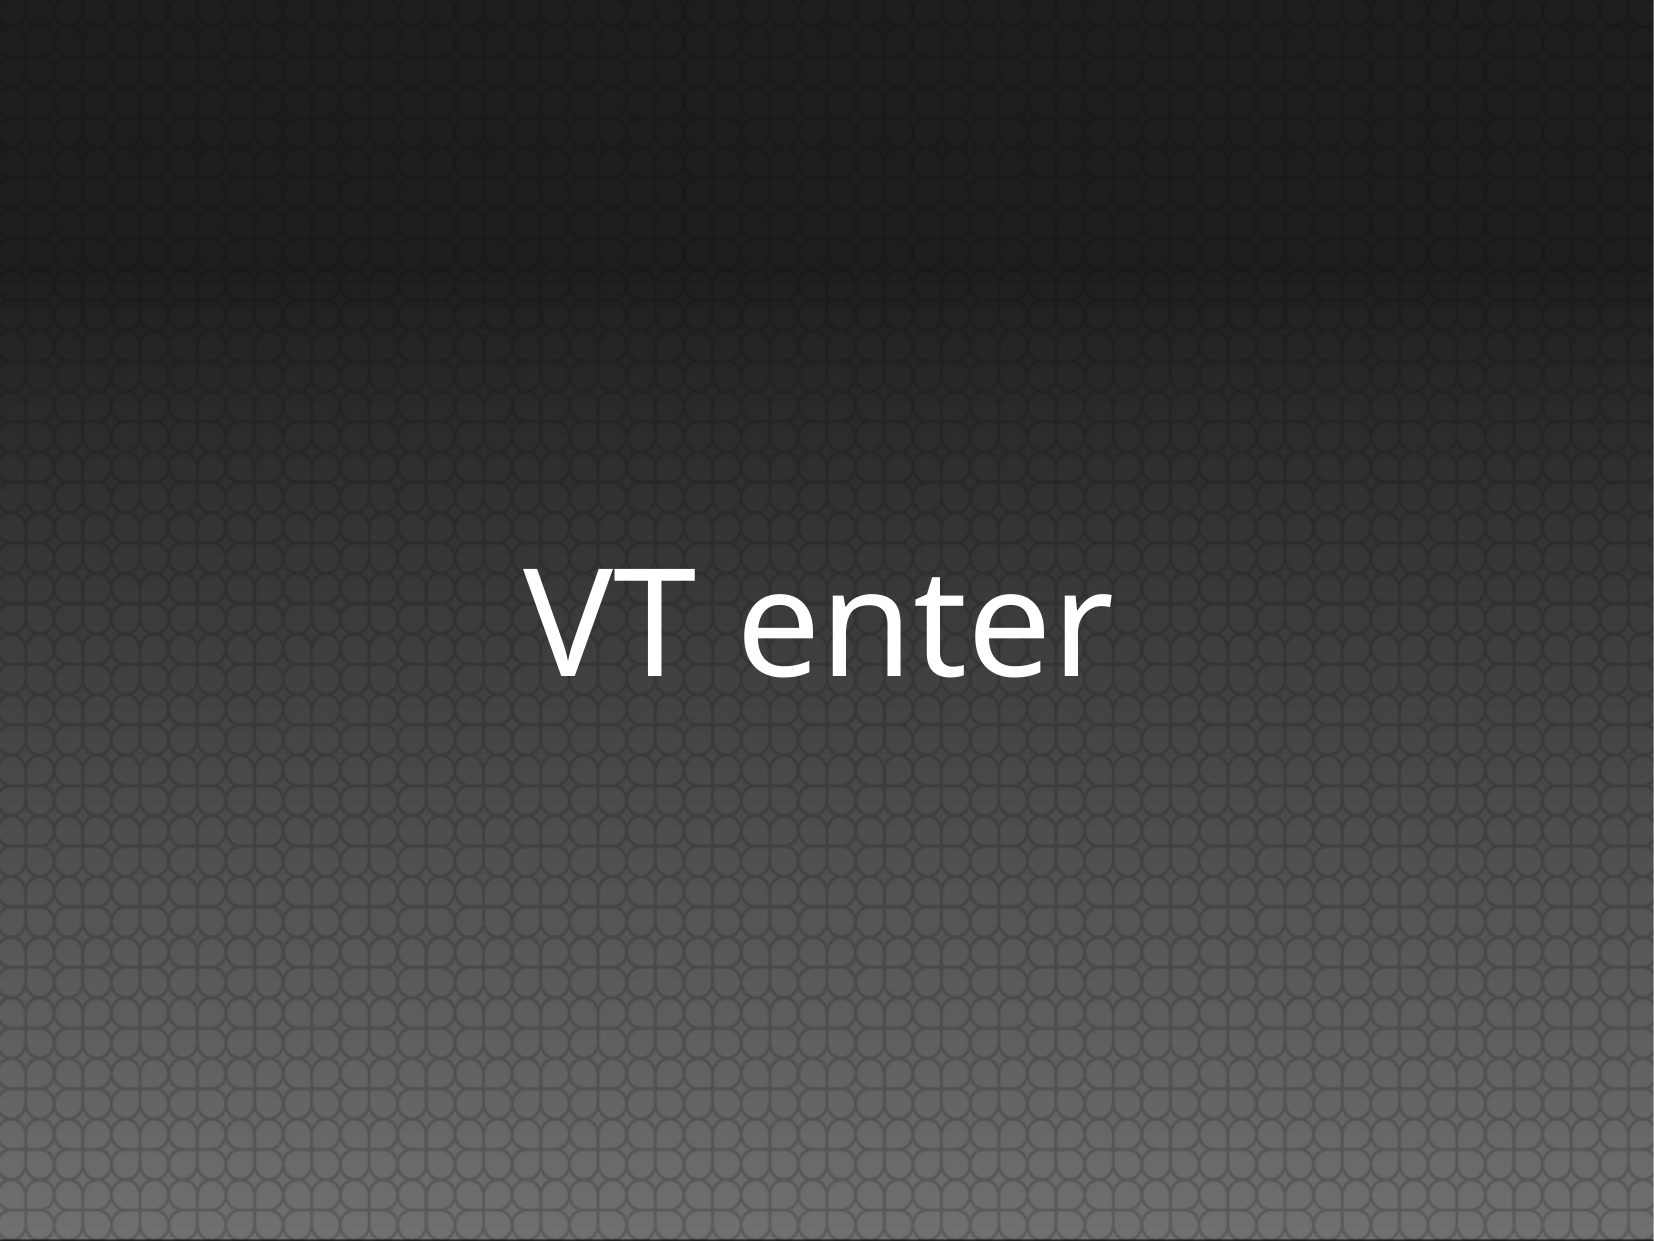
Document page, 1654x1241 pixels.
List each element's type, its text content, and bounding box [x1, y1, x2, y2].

title VT enter [75, 525, 1564, 713]
picture [0, 0, 1654, 1241]
